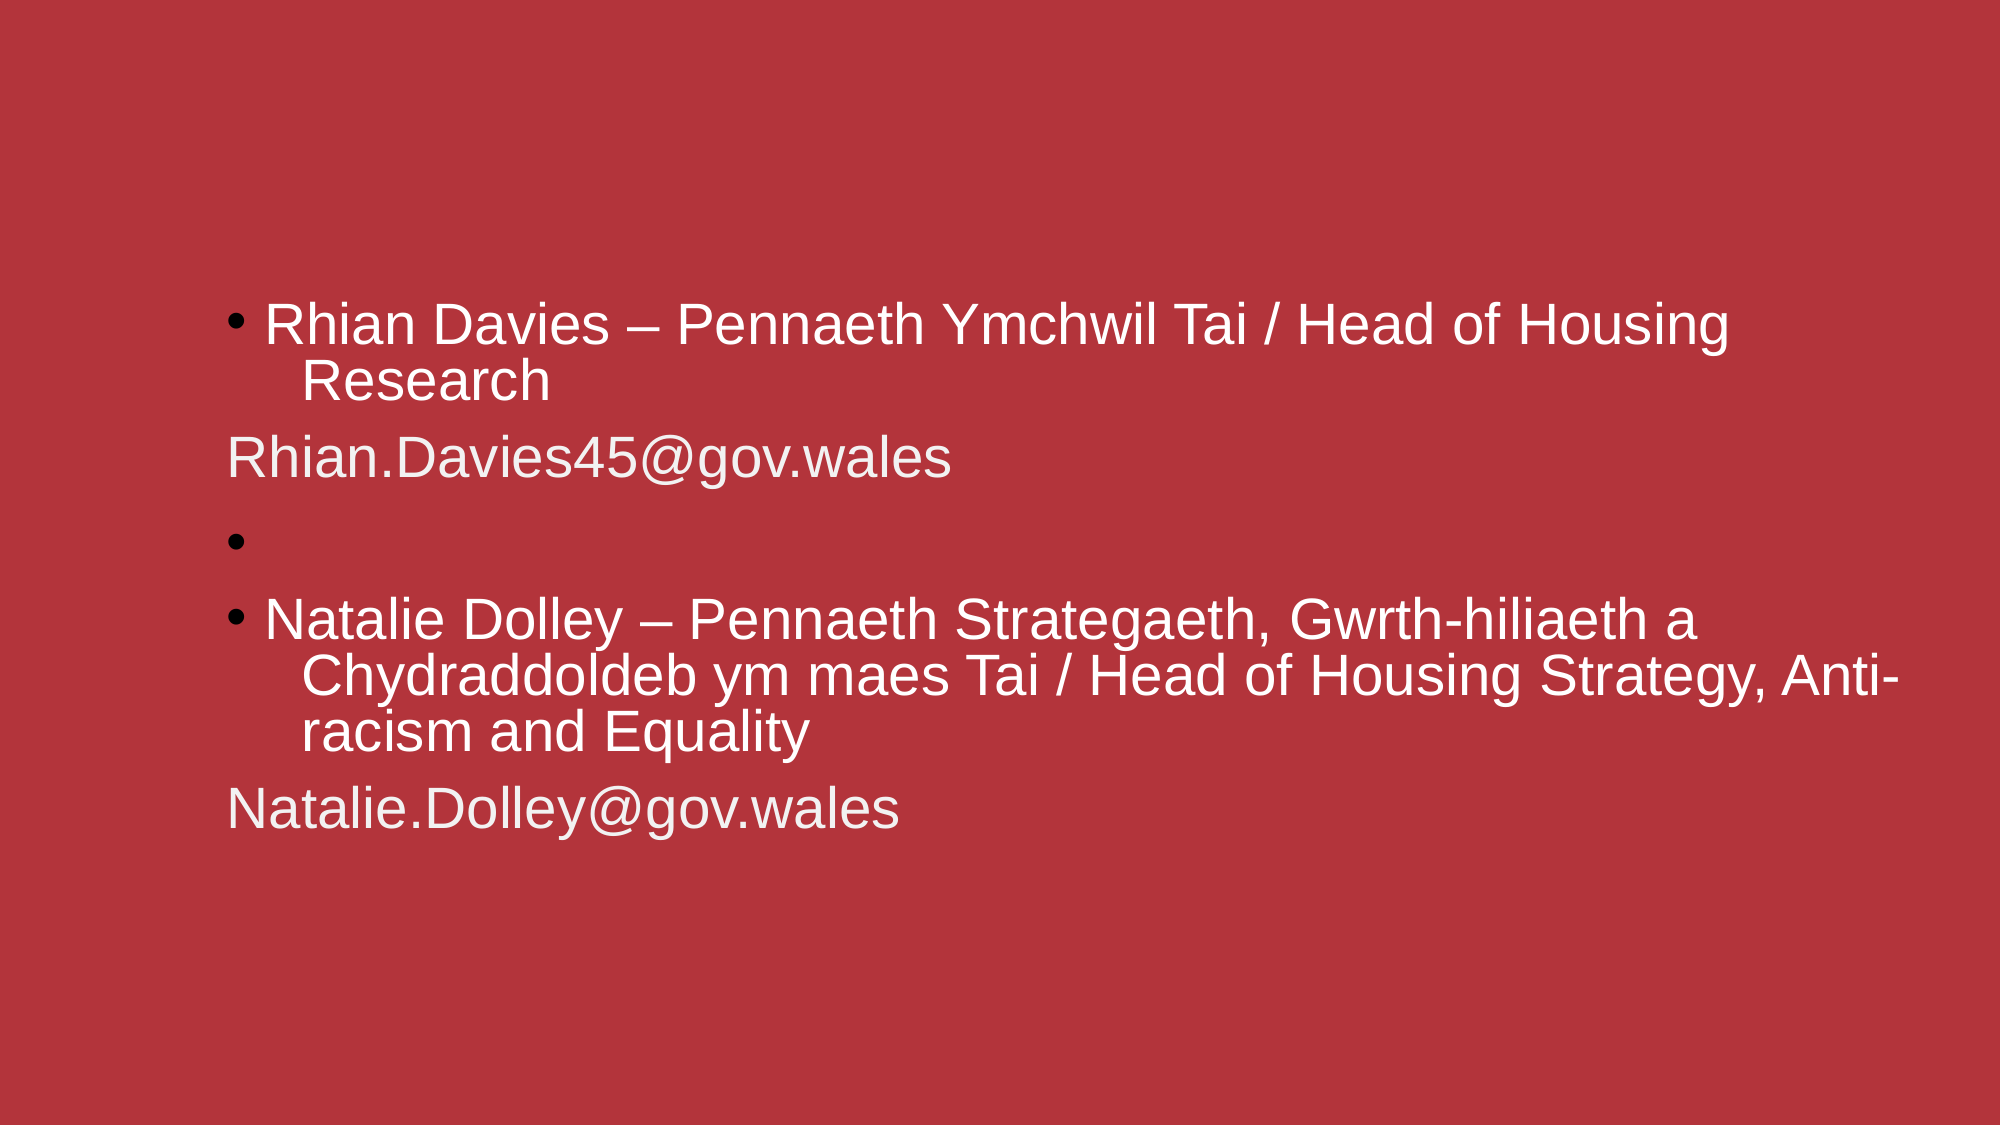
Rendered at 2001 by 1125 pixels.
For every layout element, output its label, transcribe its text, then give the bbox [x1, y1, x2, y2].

list Rhian Davies – Pennaeth Ymchwil Tai / Head of Housing Research Rhian.Davies45@gov.wales Natalie Dolley – Pennaeth Strategaeth, Gwrth-hiliaeth a Chydraddoldeb ym maes Tai / Head of Housing Strategy, Anti-racism and Equality Natalie.Dolley@gov.wales [211, 292, 1937, 858]
